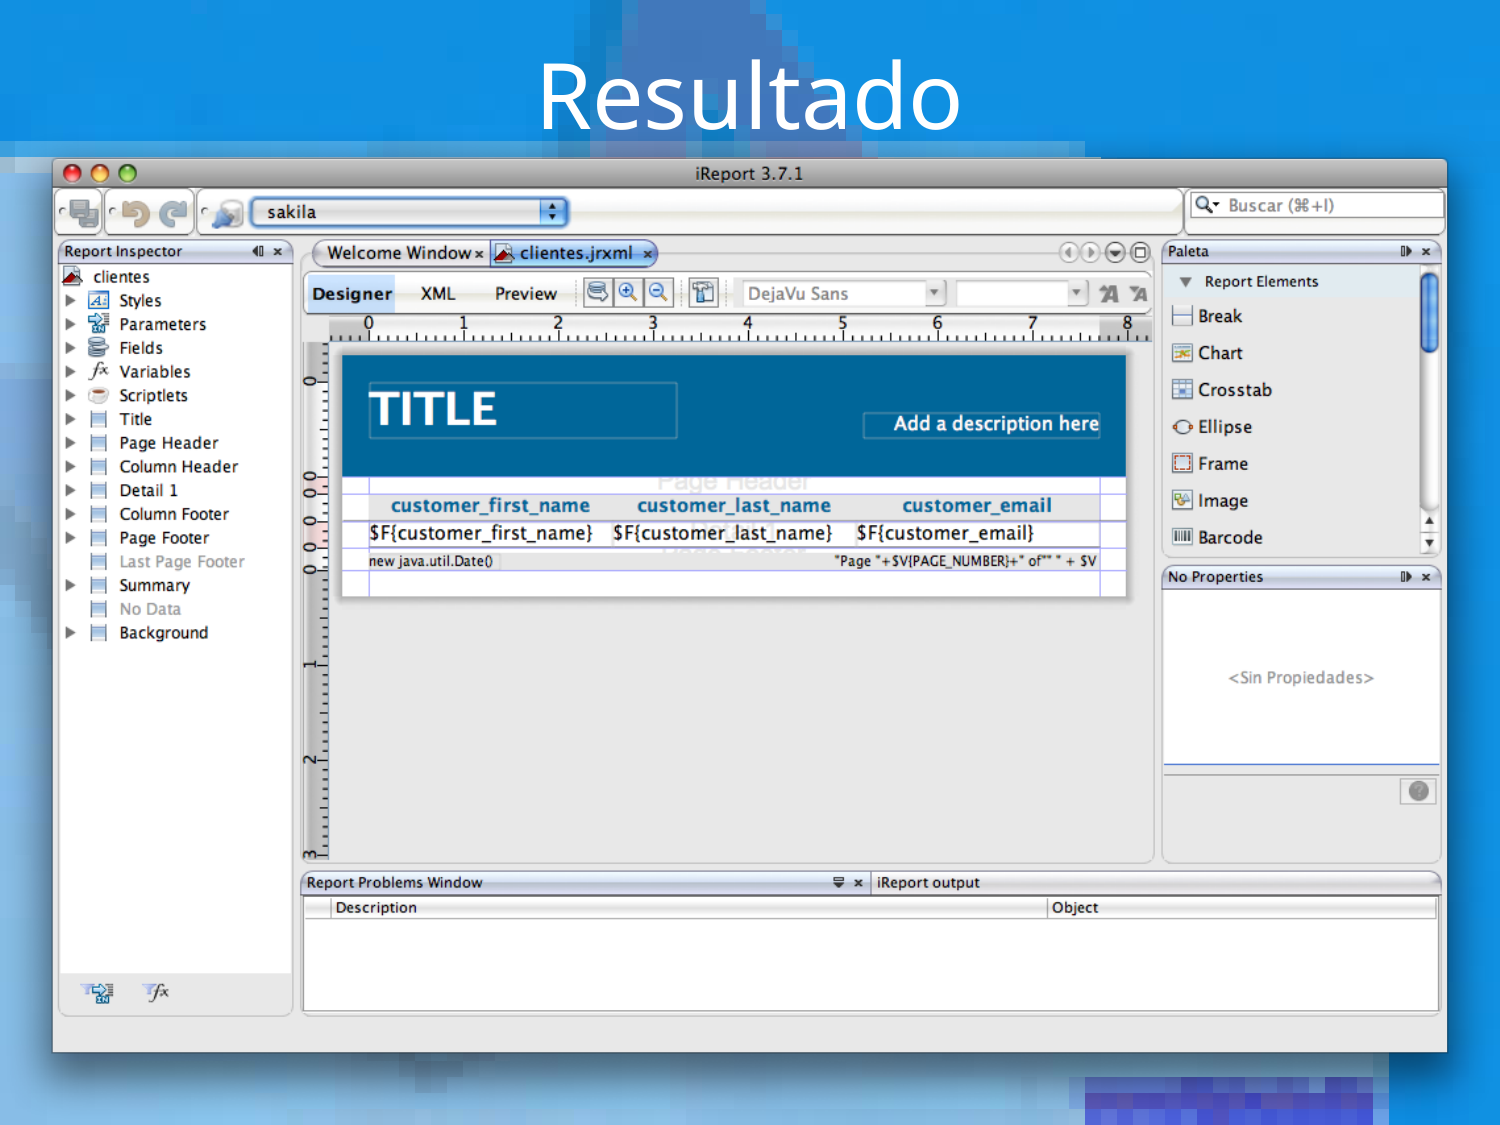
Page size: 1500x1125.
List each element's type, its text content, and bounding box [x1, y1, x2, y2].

picture [0, 0, 1500, 1125]
title Resultado [112, 0, 1388, 126]
